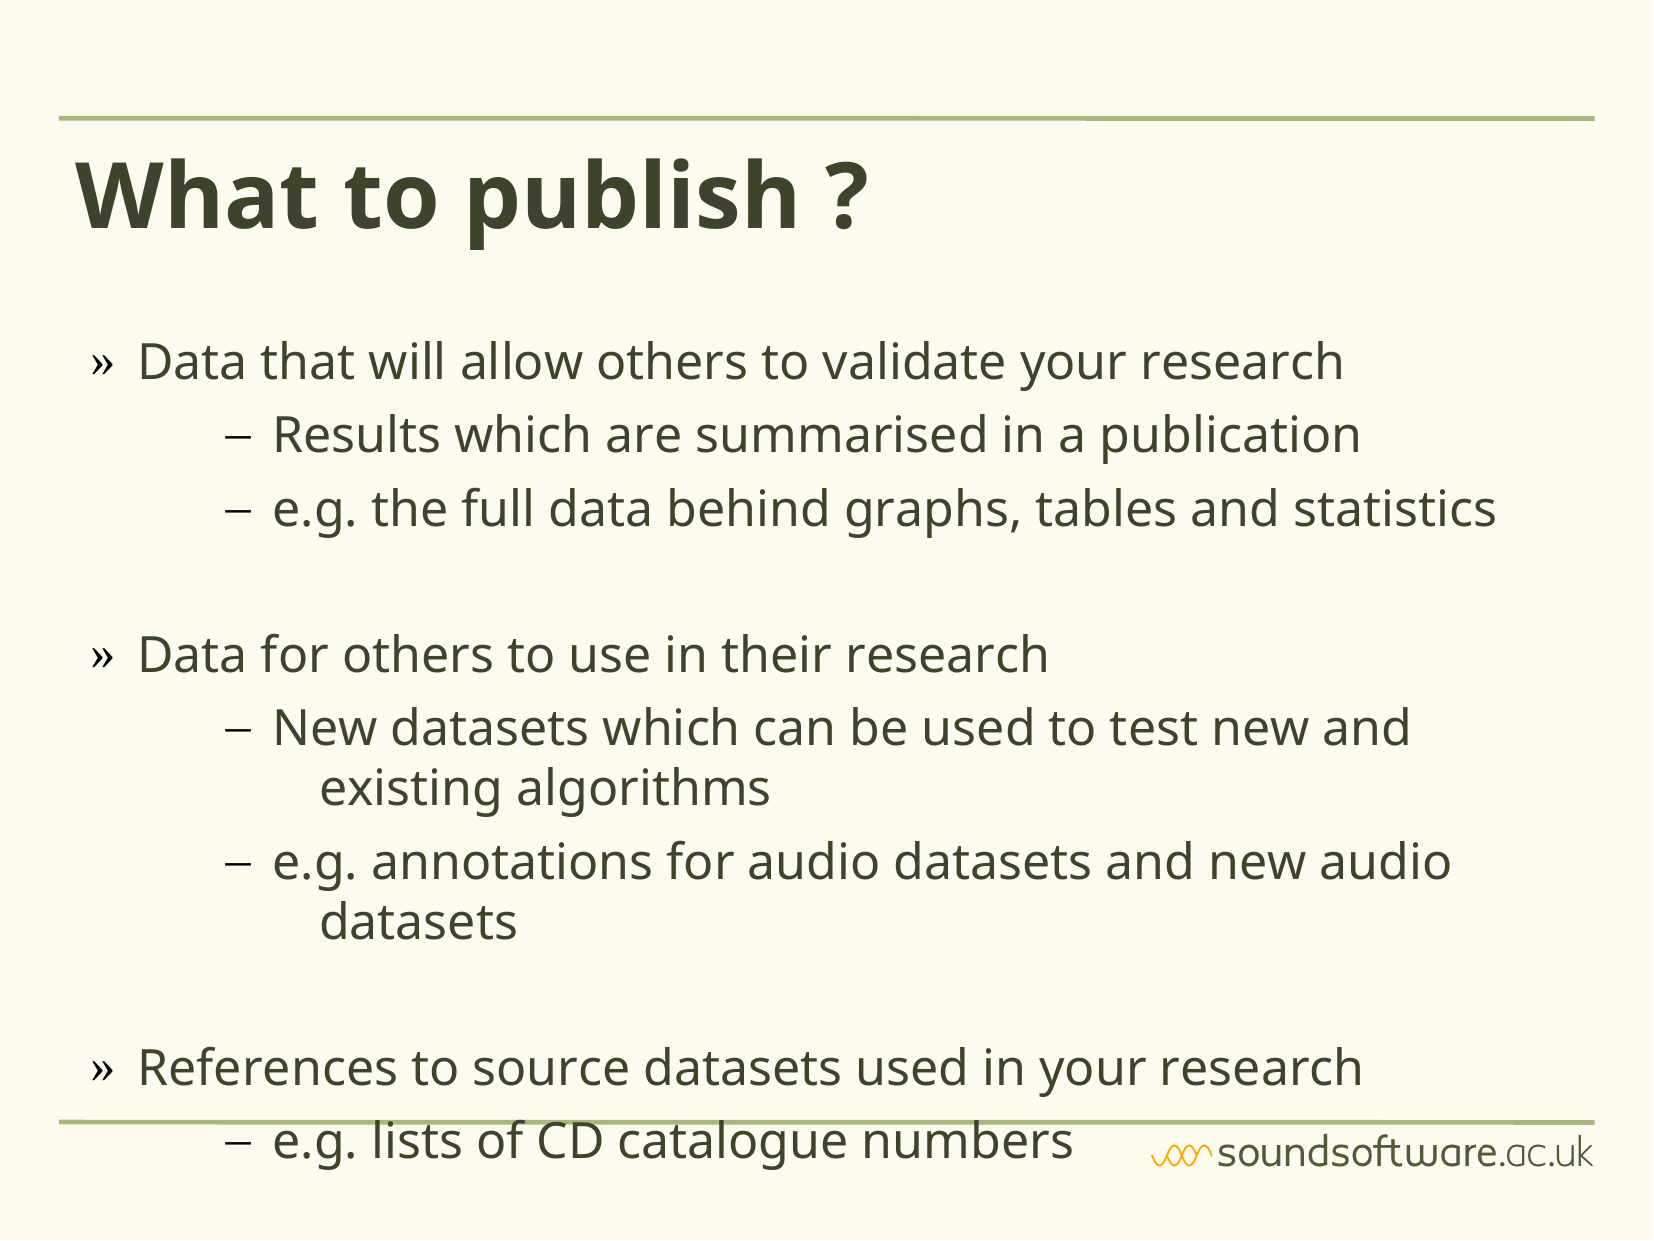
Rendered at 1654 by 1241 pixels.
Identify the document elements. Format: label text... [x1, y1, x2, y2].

title What to publish ? [59, 109, 1594, 274]
list Data that will allow others to validate your research Results which are summarised in a publication e.g. the full data behind graphs, tables and statistics Data for others to use in their research New datasets which can be used to test new and existing algorithms e.g. annotations for audio datasets and new audio datasets References to source datasets used in your research e.g. lists of CD catalogue numbers [59, 321, 1594, 1190]
